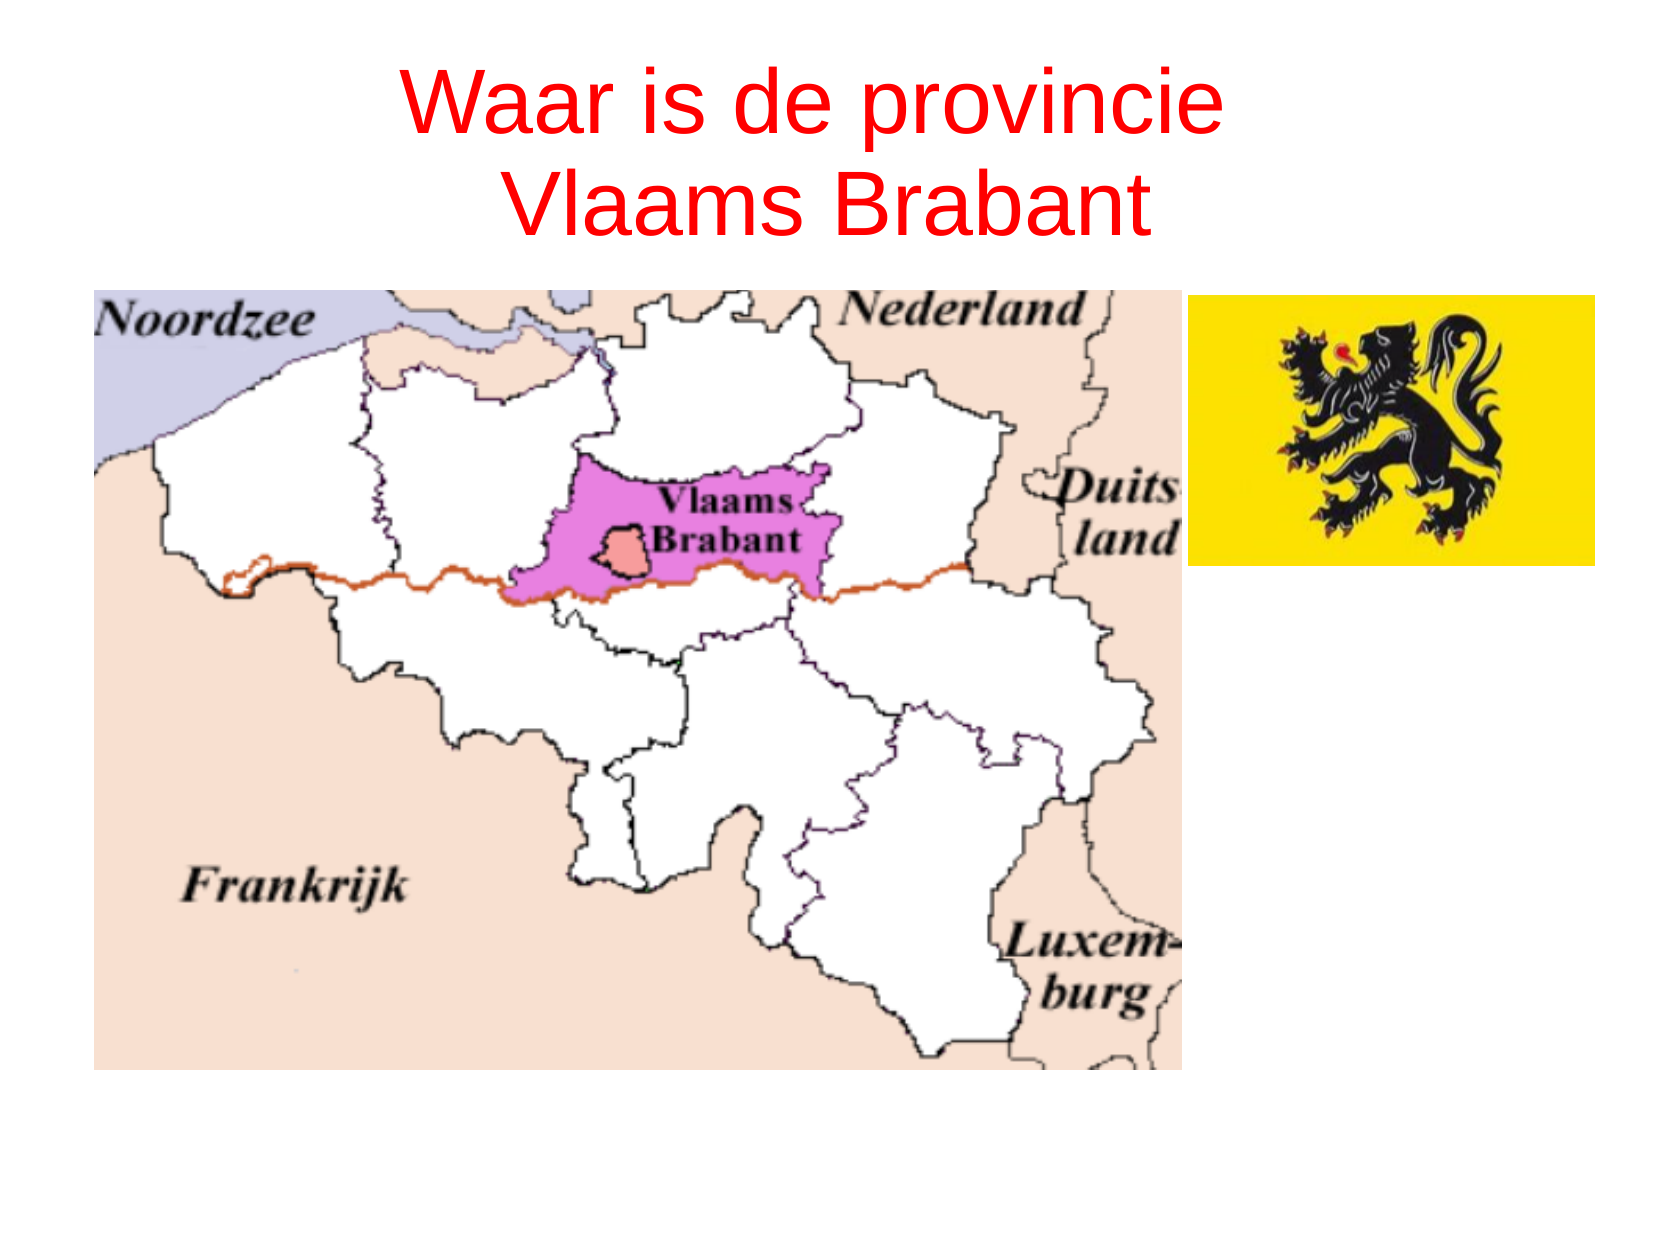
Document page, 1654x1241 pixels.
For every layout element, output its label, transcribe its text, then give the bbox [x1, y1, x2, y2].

picture [1188, 295, 1595, 566]
picture [94, 290, 1182, 1070]
title Waar is de provincie Vlaams Brabant [82, 49, 1571, 257]
